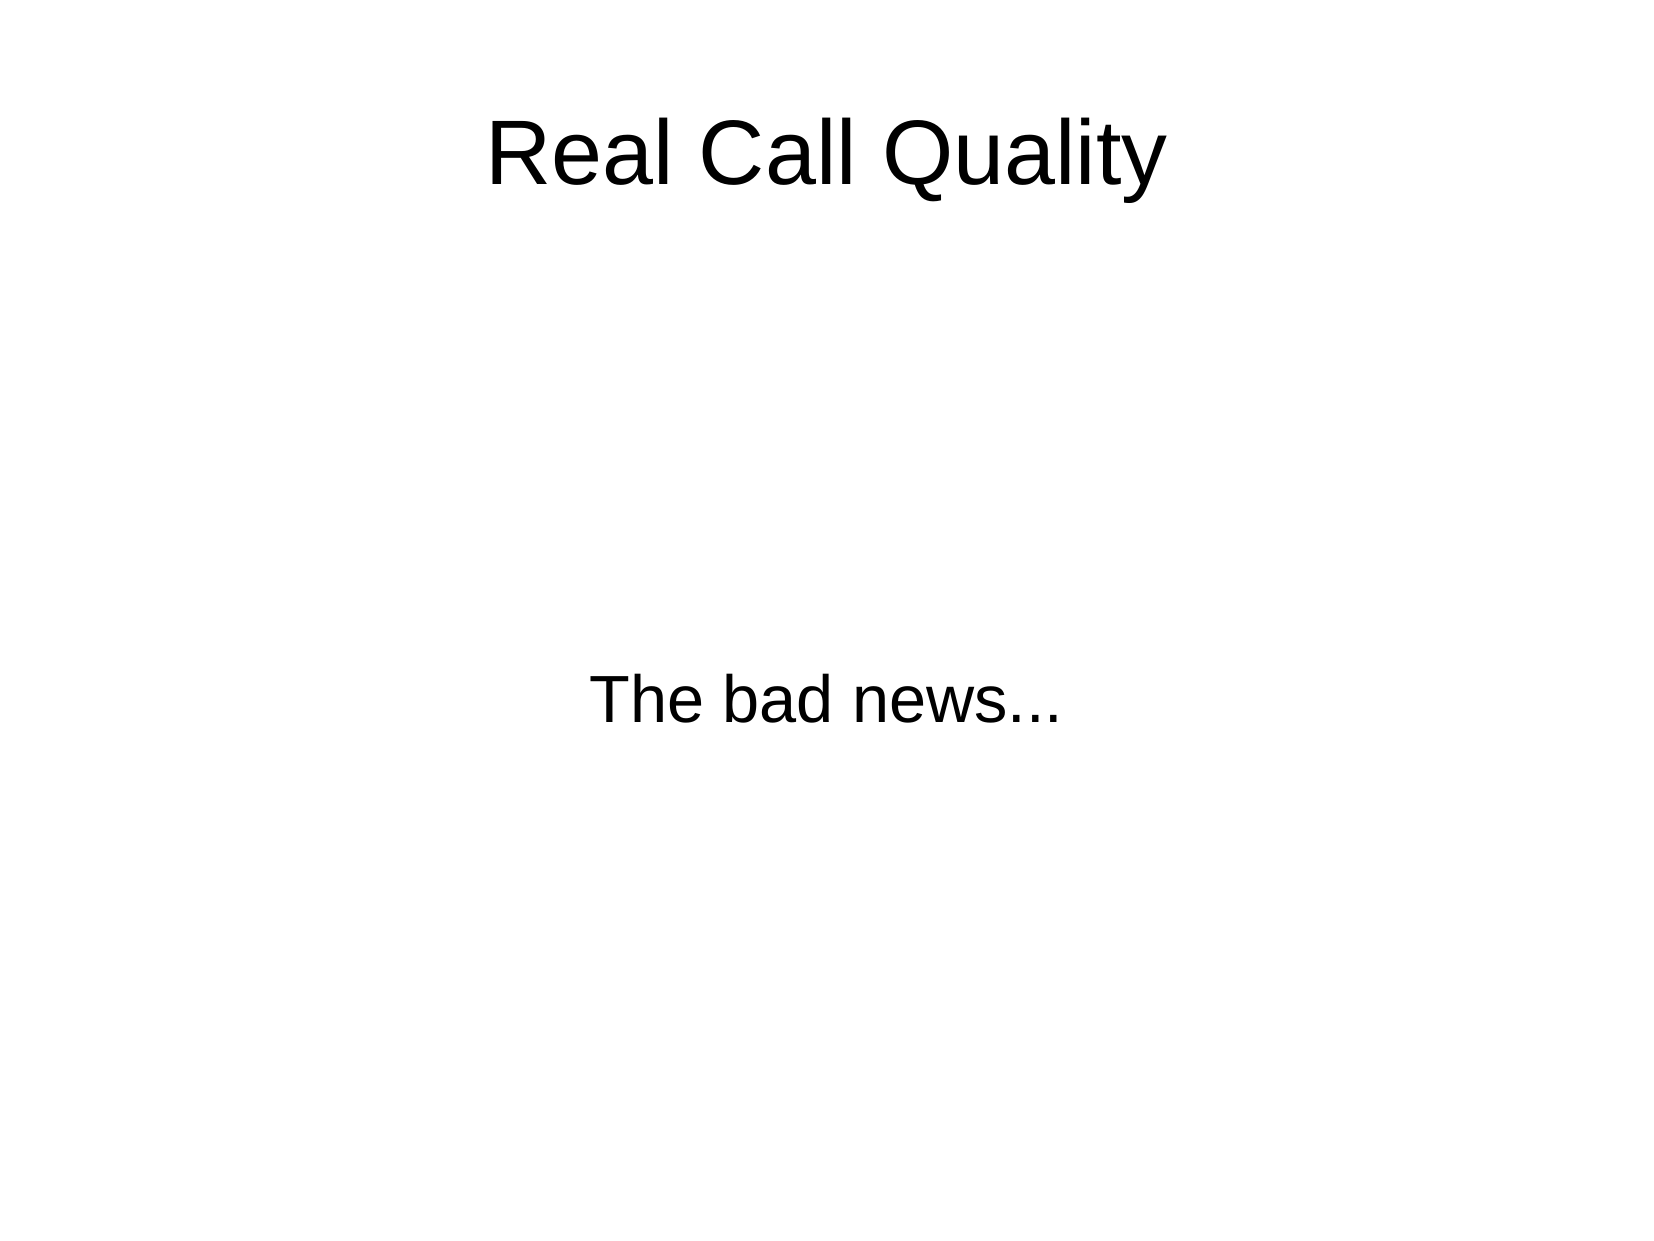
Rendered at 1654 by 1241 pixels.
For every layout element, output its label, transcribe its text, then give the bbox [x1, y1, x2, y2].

subtitle The bad news... [82, 297, 1571, 1102]
title Real Call Quality [82, 49, 1571, 257]
